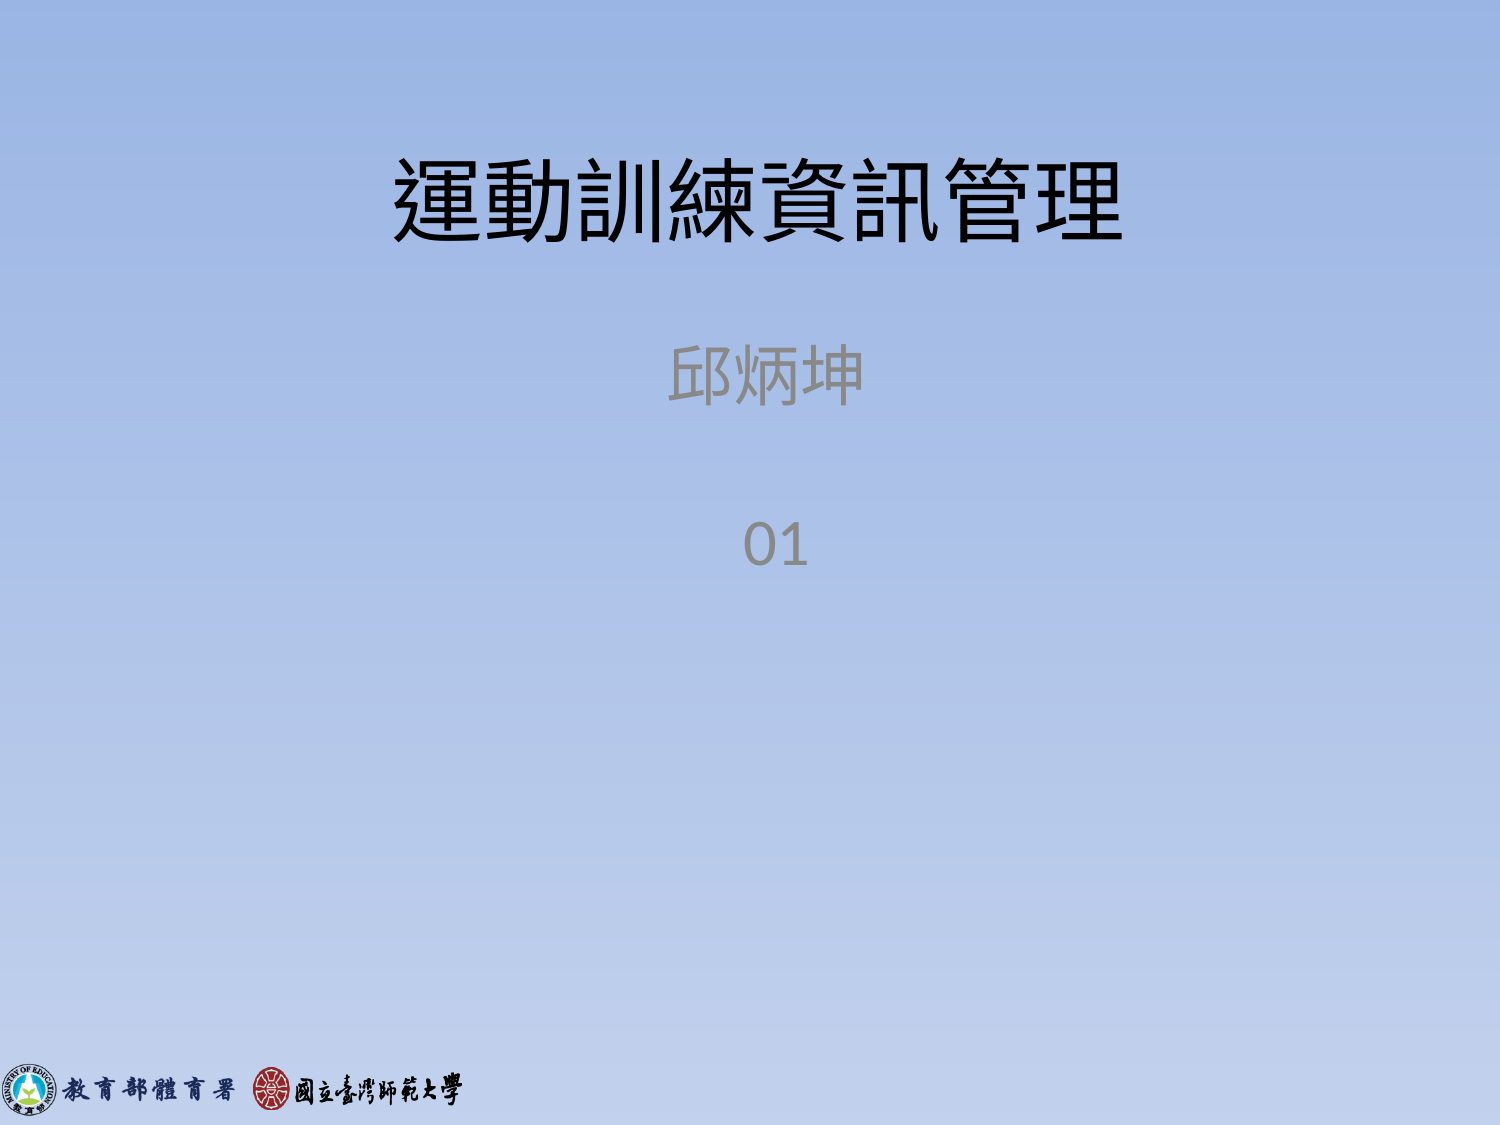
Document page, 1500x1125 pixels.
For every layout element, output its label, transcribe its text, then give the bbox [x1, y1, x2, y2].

subtitle 邱炳坤 [242, 326, 1293, 433]
picture [253, 1067, 462, 1110]
title 運動訓練資訊管理 [121, 78, 1397, 320]
picture [0, 1051, 243, 1125]
text_box 01 [251, 491, 1302, 598]
